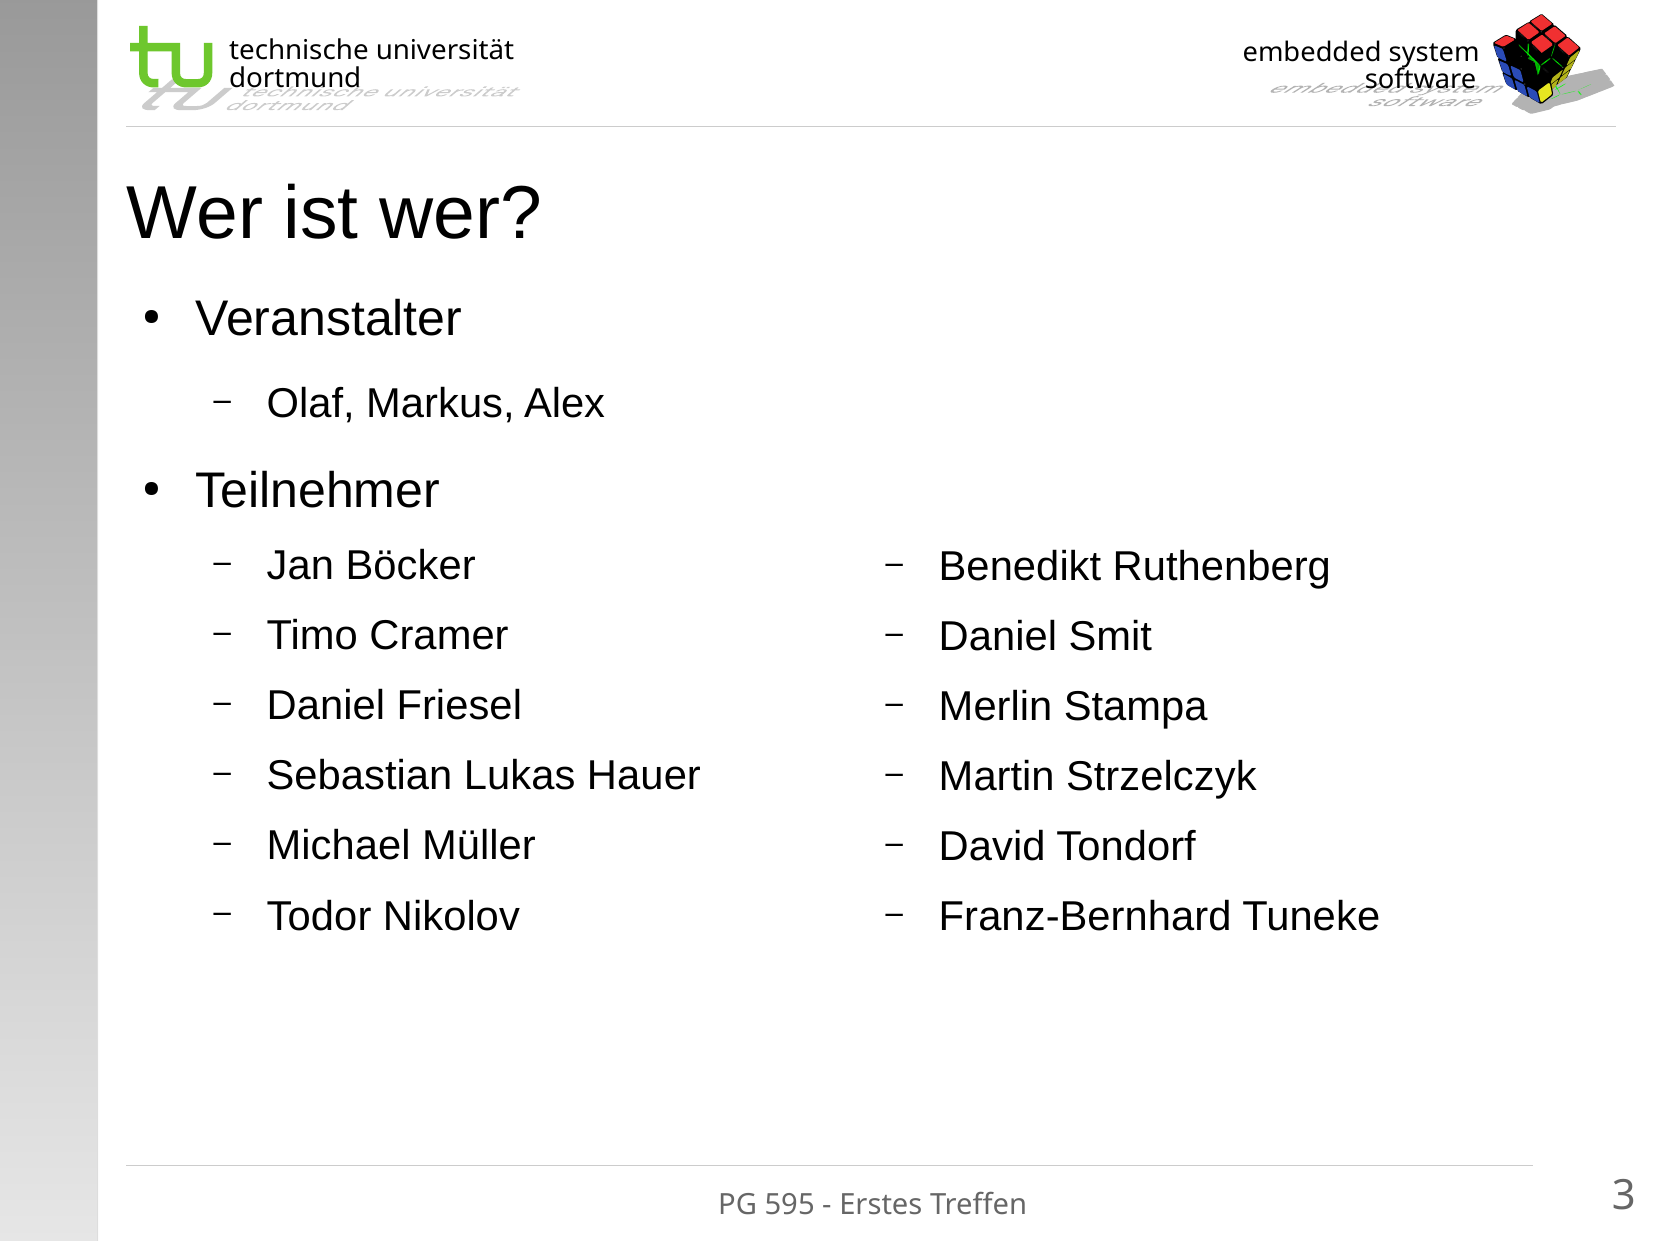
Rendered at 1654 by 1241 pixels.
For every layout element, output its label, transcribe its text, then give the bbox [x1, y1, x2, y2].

title Wer ist wer? [126, 168, 1559, 257]
text_box Benedikt Ruthenberg Daniel Smit Merlin Stampa Martin Strzelczyk David Tondorf Franz-Bernhard Tuneke [782, 465, 1500, 1022]
list Veranstalter Olaf, Markus, Alex Teilnehmer Jan Böcker Timo Cramer Daniel Friesel Sebastian Lukas Hauer Michael Müller Todor Nikolov [124, 290, 813, 1017]
